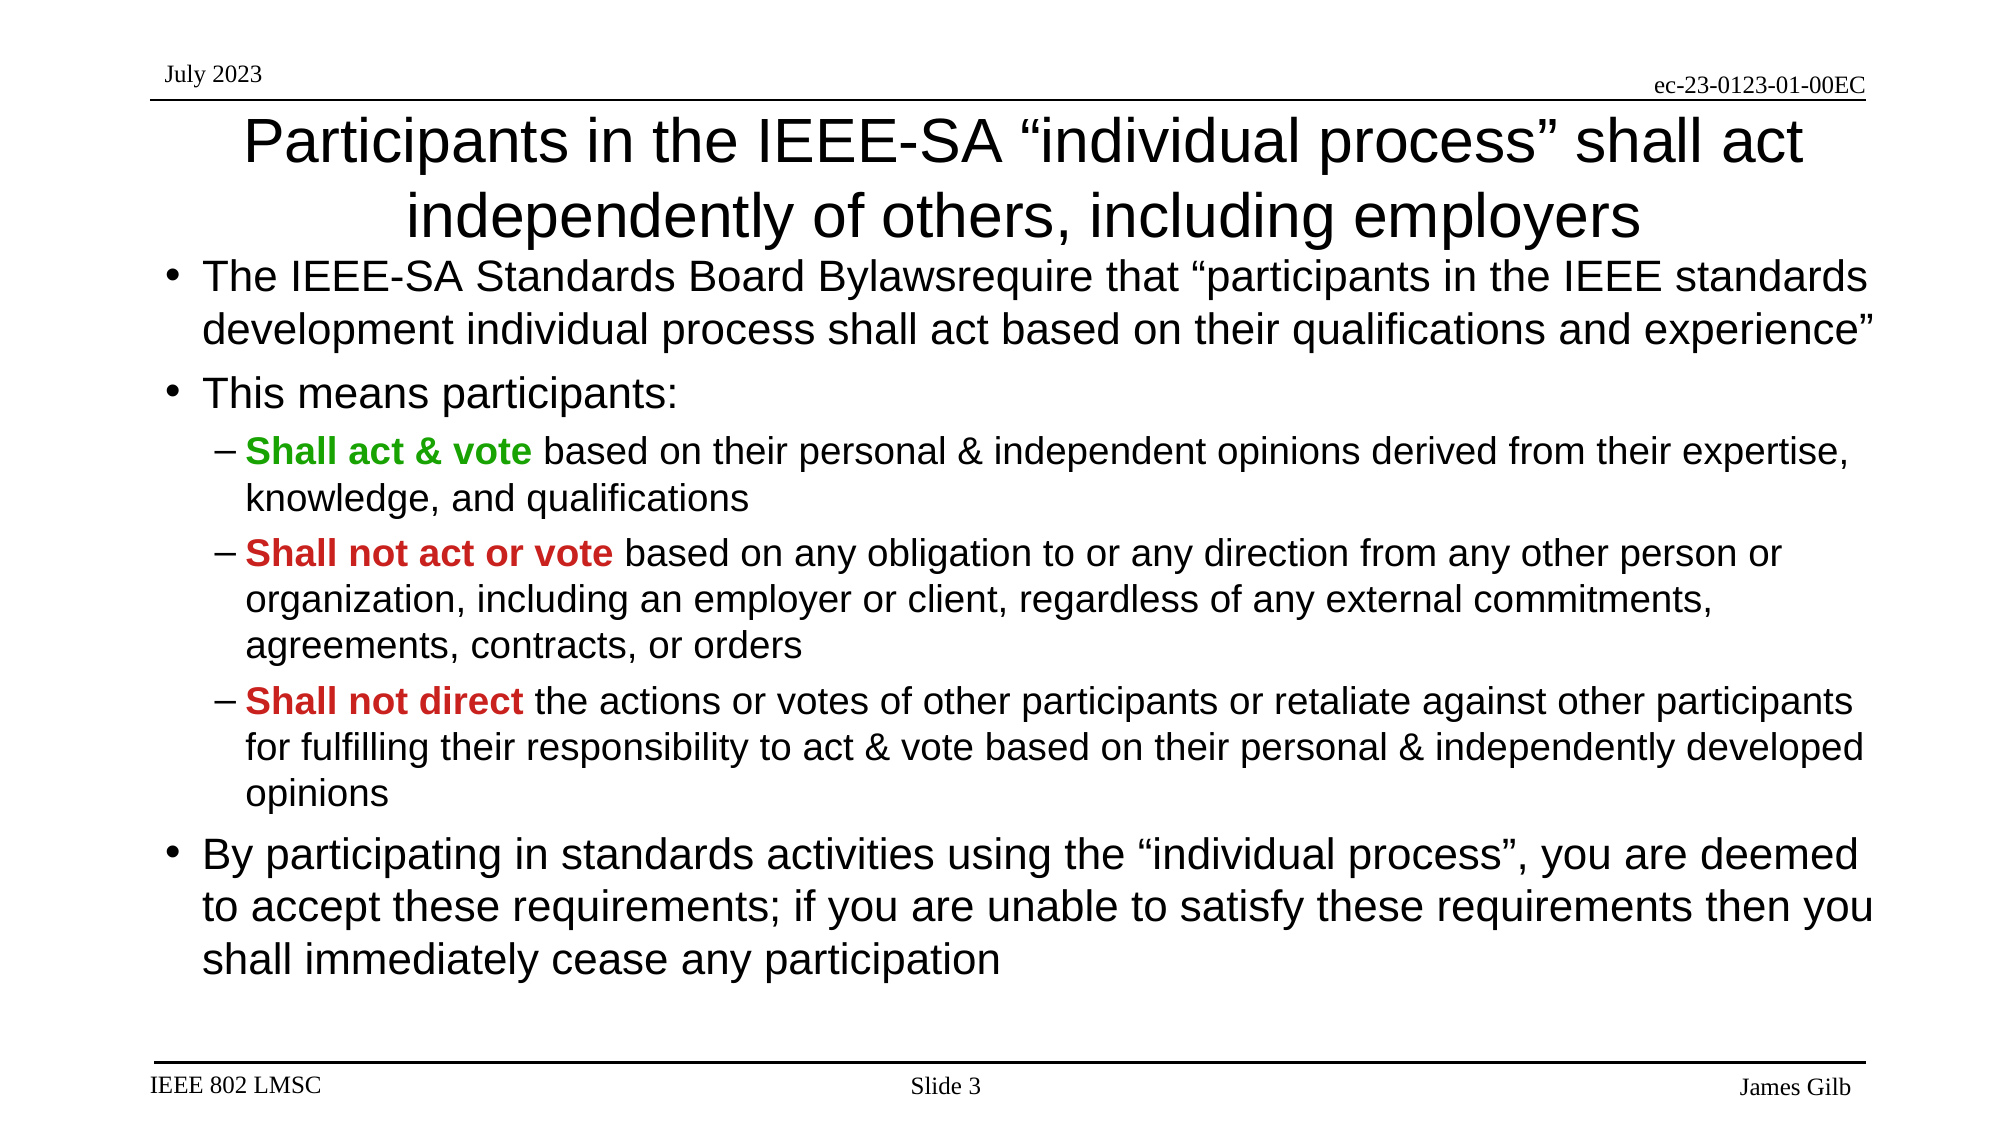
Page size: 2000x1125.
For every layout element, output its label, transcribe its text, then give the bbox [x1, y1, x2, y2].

list The IEEE-SA Standards Board Bylawsrequire that “participants in the IEEE standards development individual process shall act based on their qualifications and experience” This means participants: Shall act & vote based on their personal & independent opinions derived from their expertise, knowledge, and qualifications Shall not act or vote based on any obligation to or any direction from any other person or organization, including an employer or client, regardless of any external commitments, agreements, contracts, or orders Shall not direct the actions or votes of other participants or retaliate against other participants for fulfilling their responsibility to act & vote based on their personal & independently developed opinions By participating in standards activities using the “individual process”, you are deemed to accept these requirements; if you are unable to satisfy these requirements then you shall immediately cease any participation [149, 239, 1900, 1051]
title Participants in the IEEE-SA “individual process” shall act independently of others, including employers [149, 92, 1900, 239]
